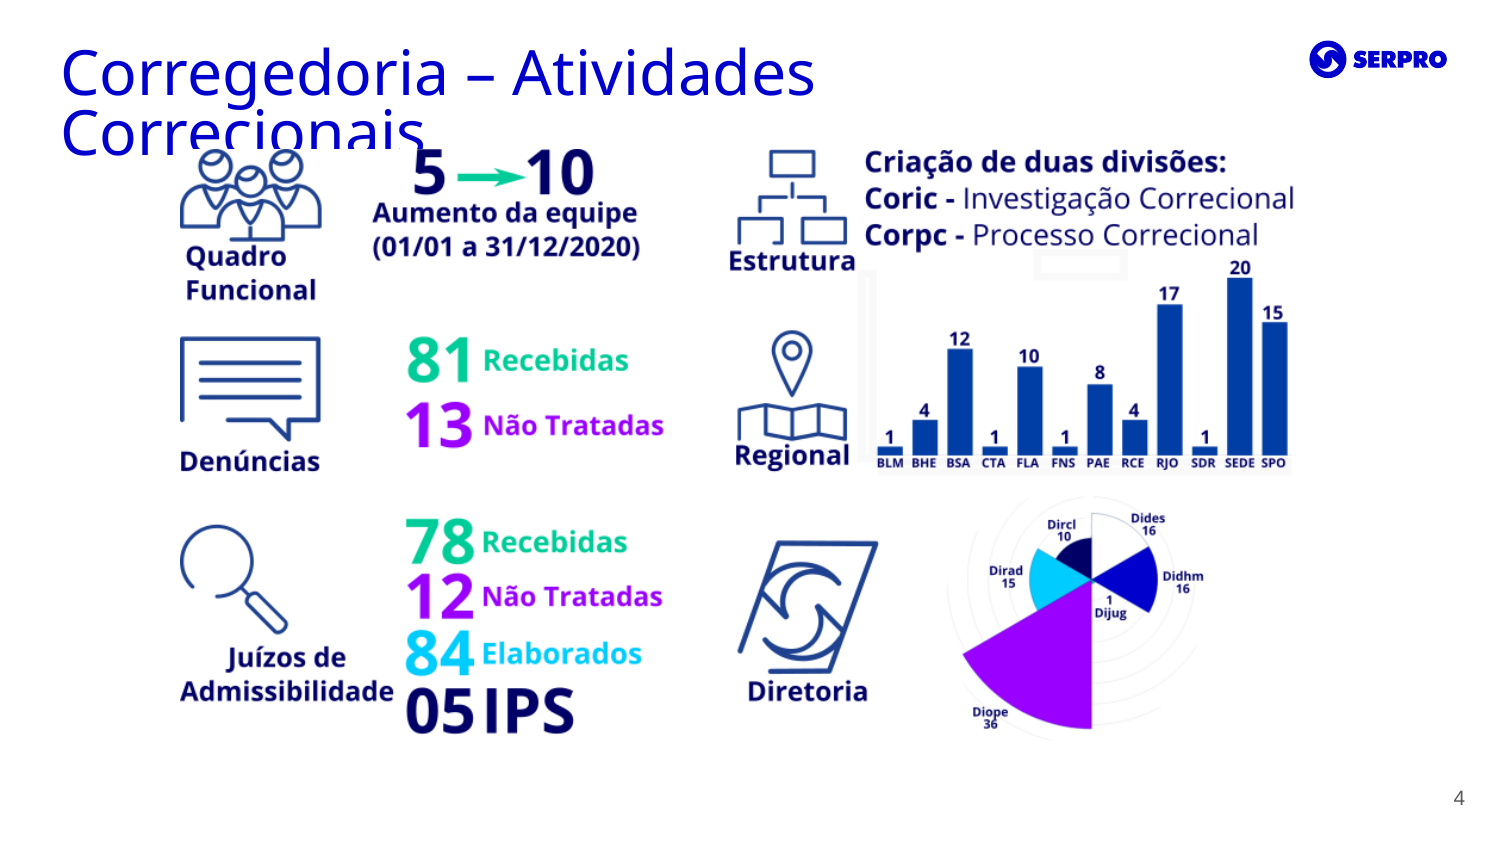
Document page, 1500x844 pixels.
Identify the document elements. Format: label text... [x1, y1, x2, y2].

picture [1306, 37, 1450, 82]
text_box <número> [1389, 764, 1480, 830]
text_box Corregedoria – Atividades Correcionais [45, 32, 1211, 129]
picture [180, 149, 1320, 742]
